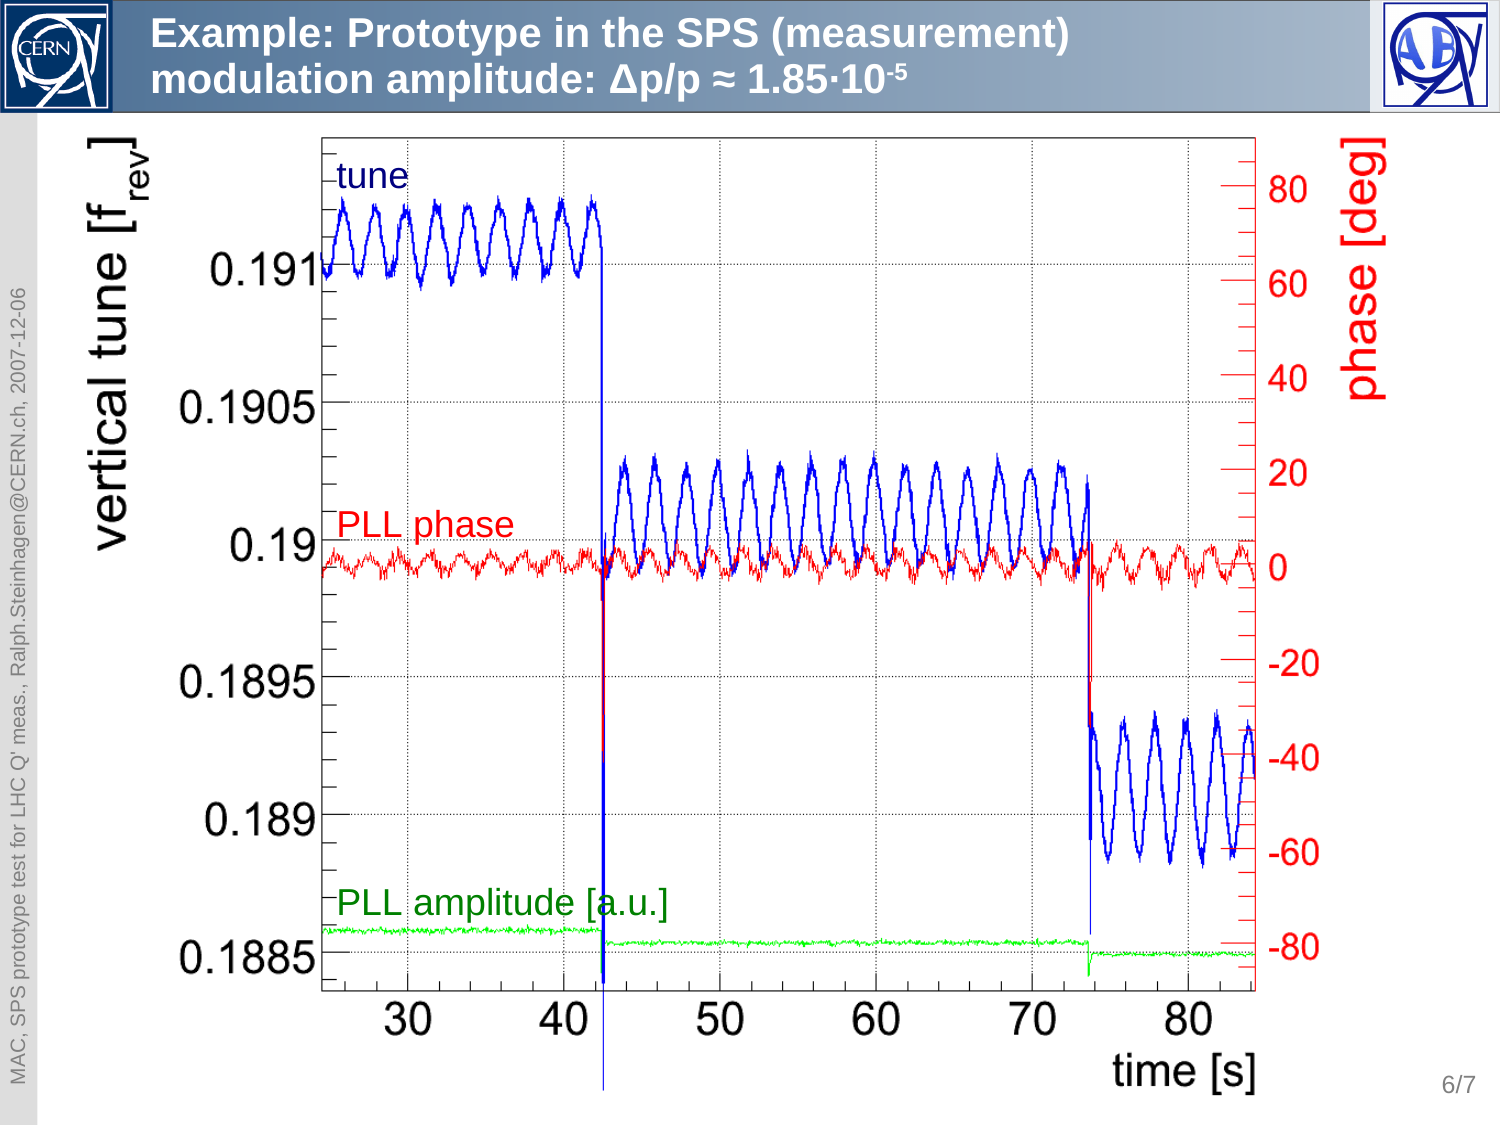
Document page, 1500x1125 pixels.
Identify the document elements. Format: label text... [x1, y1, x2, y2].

picture [85, 118, 1400, 1110]
text_box PLL amplitude [a.u.] [321, 874, 685, 931]
picture [0, 0, 113, 113]
text_box PLL phase [321, 496, 530, 553]
text_box tune [321, 147, 424, 205]
picture [1382, 1, 1489, 108]
title Example: Prototype in the SPS (measurement) modulation amplitude: Δp/p ≈ 1.85∙10-5 [150, 7, 1201, 106]
